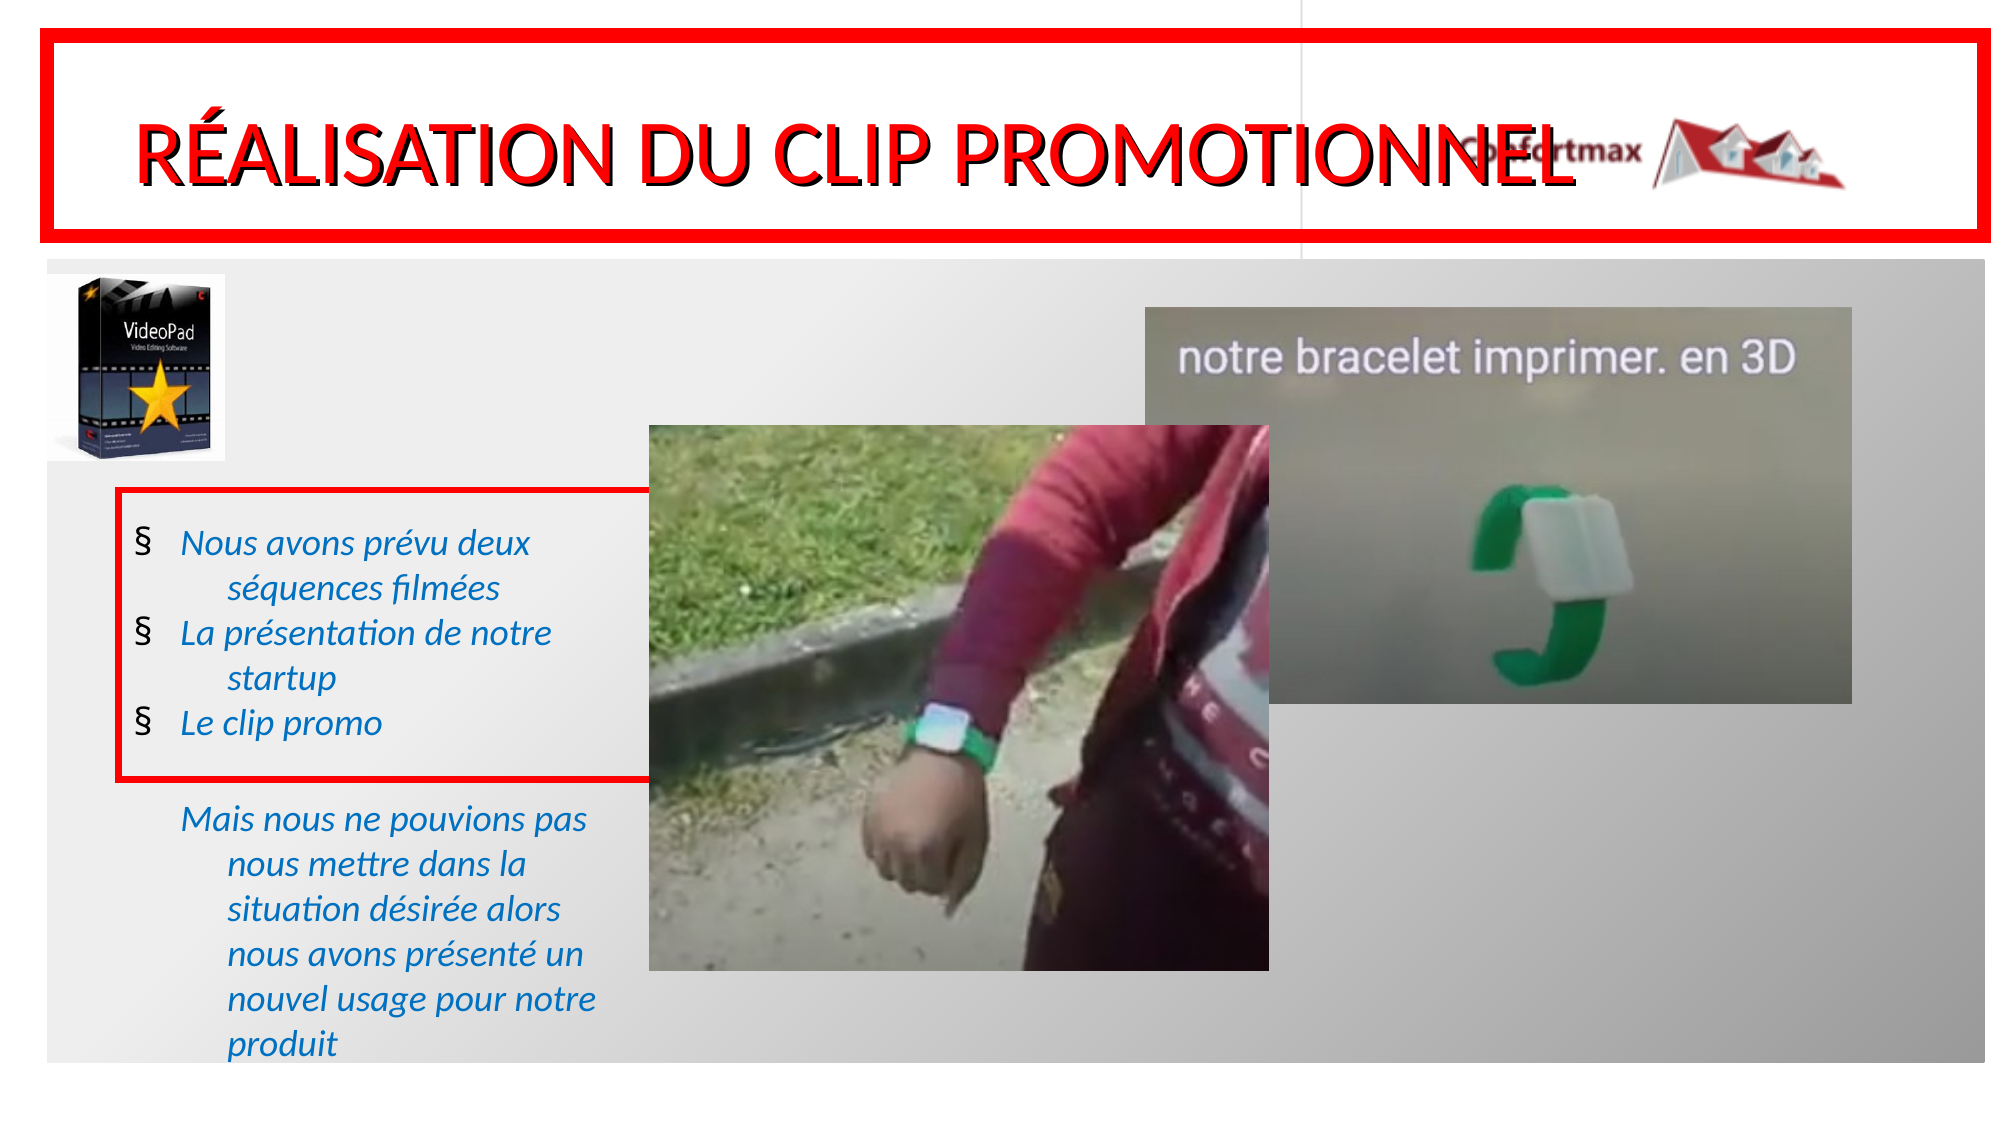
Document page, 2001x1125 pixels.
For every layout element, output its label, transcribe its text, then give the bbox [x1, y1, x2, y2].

picture [649, 307, 1852, 971]
text_box Nous avons prévu deux séquences filmées La présentation de notre startup Le clip promo Mais nous ne pouvions pas nous mettre dans la situation désirée alors nous avons présenté un nouvel usage pour notre produit [119, 511, 649, 1072]
picture [1299, 0, 1997, 343]
picture [47, 274, 225, 461]
picture [1299, 43, 1977, 229]
text_box RÉALISATION DU CLIP PROMOTIONNEL [118, 83, 1726, 211]
